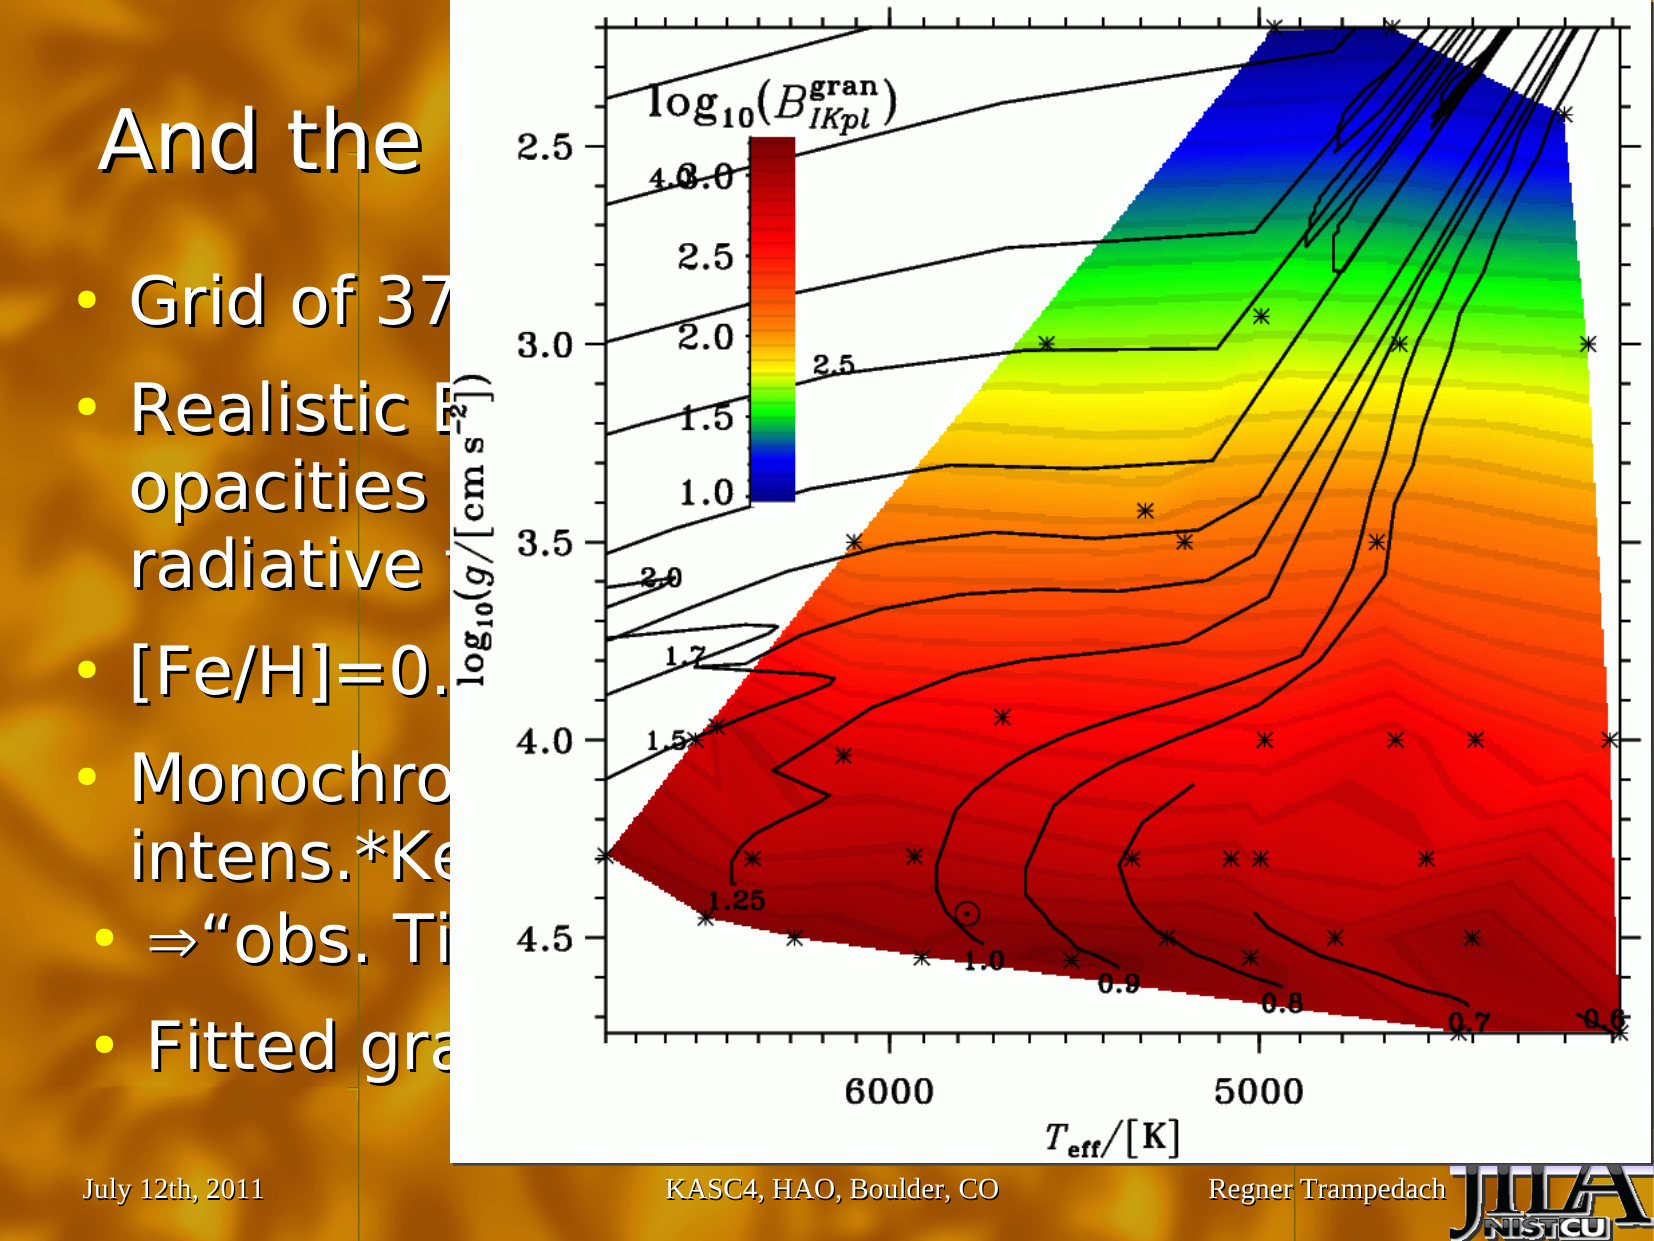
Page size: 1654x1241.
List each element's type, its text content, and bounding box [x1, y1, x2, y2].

picture [0, 0, 1654, 1241]
title And the 3D convection simulations? [82, 56, 450, 226]
list ⇒“obs. Time-series Fitted gran. “noise” [75, 900, 450, 1098]
list Grid of 37 sims. Realistic EOS, opacities and radiative transf. [Fe/H]=0.0 ~GN93 Monochromatic intens.*Kepler filter [57, 262, 450, 901]
